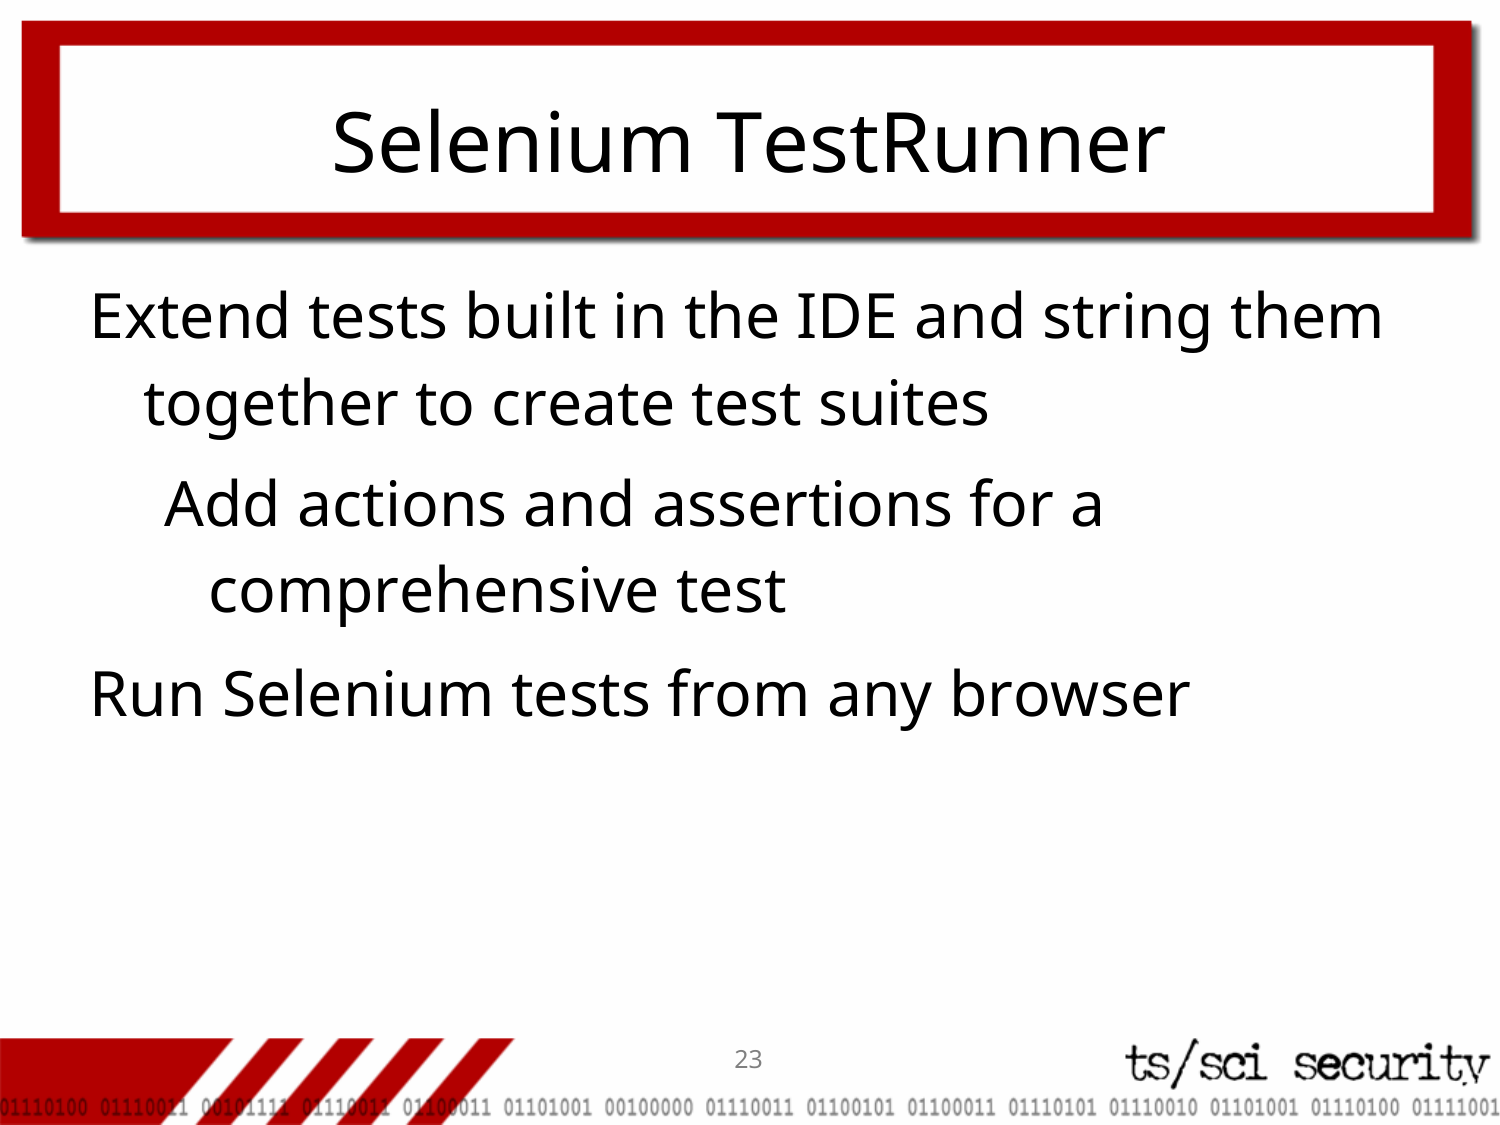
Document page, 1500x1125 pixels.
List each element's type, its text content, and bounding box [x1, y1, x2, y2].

list Extend tests built in the IDE and string them together to create test suites Add actions and assertions for a comprehensive test Run Selenium tests from any browser [75, 262, 1426, 1006]
picture [0, 0, 1500, 1125]
title Selenium TestRunner [75, 45, 1426, 233]
